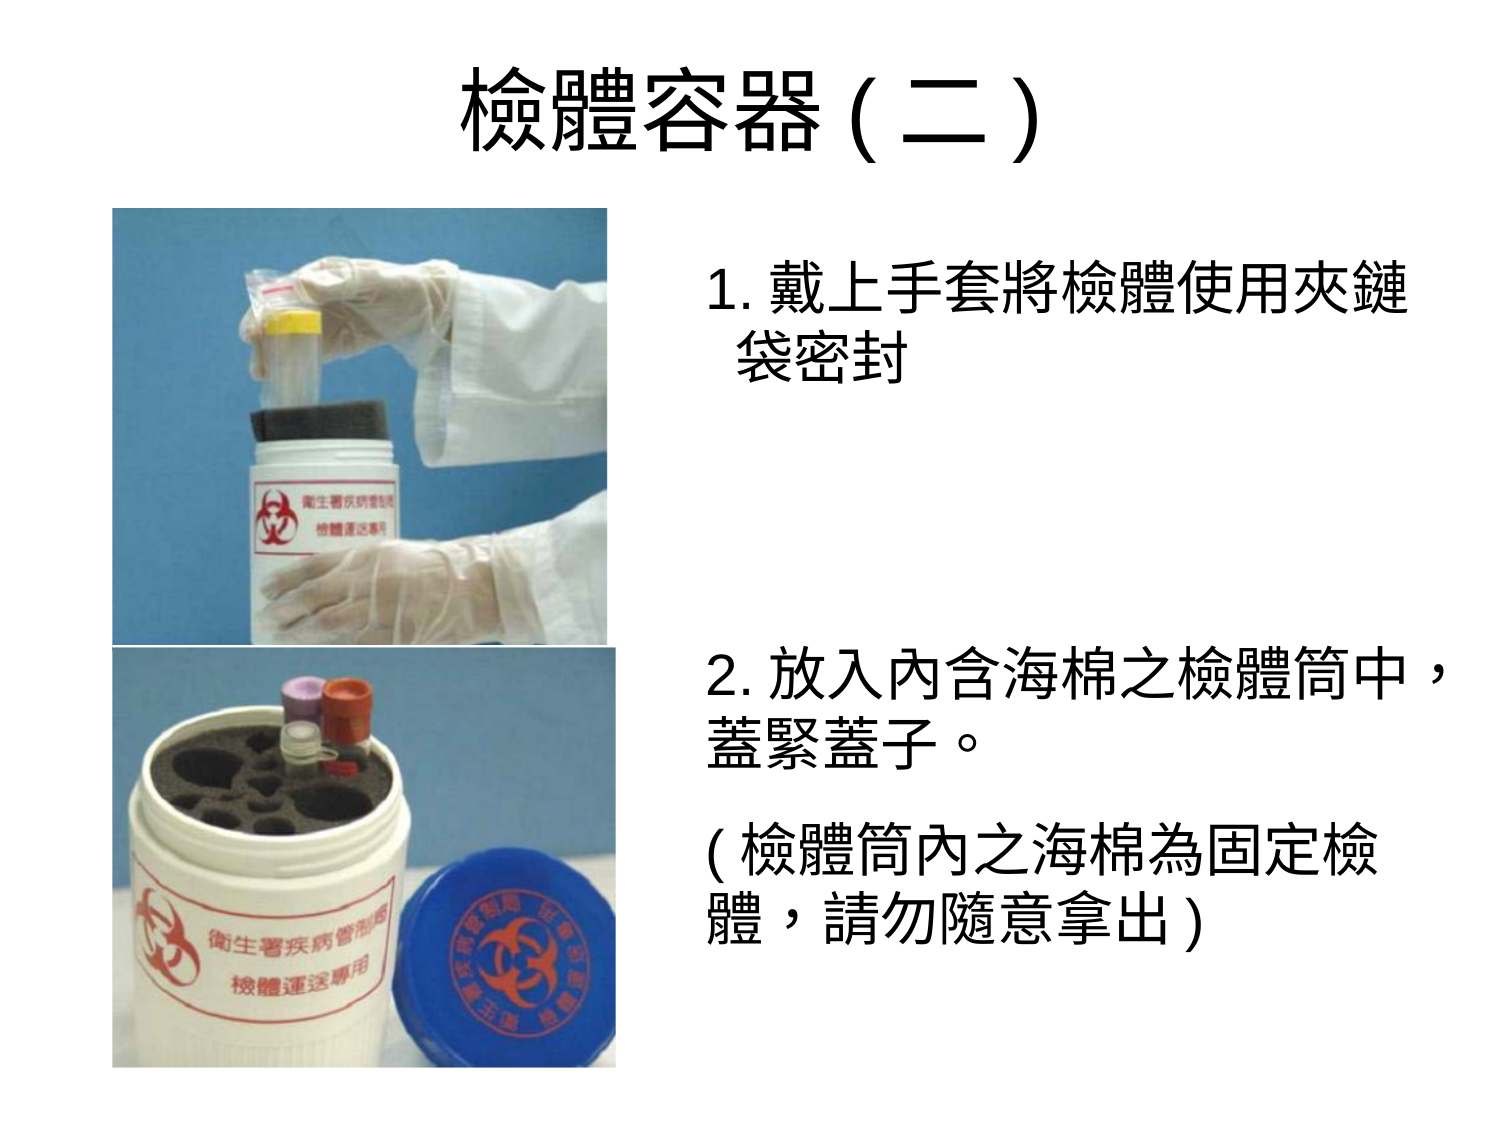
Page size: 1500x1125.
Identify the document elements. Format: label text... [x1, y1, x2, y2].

picture [112, 208, 619, 1068]
title 檢體容器(二) [75, 45, 1426, 233]
text_box 1.戴上手套將檢體使用夾鏈 袋密封 2.放入內含海棉之檢體筒中，蓋緊蓋子。 (檢體筒內之海棉為固定檢體，請勿隨意拿出) [690, 243, 1447, 960]
